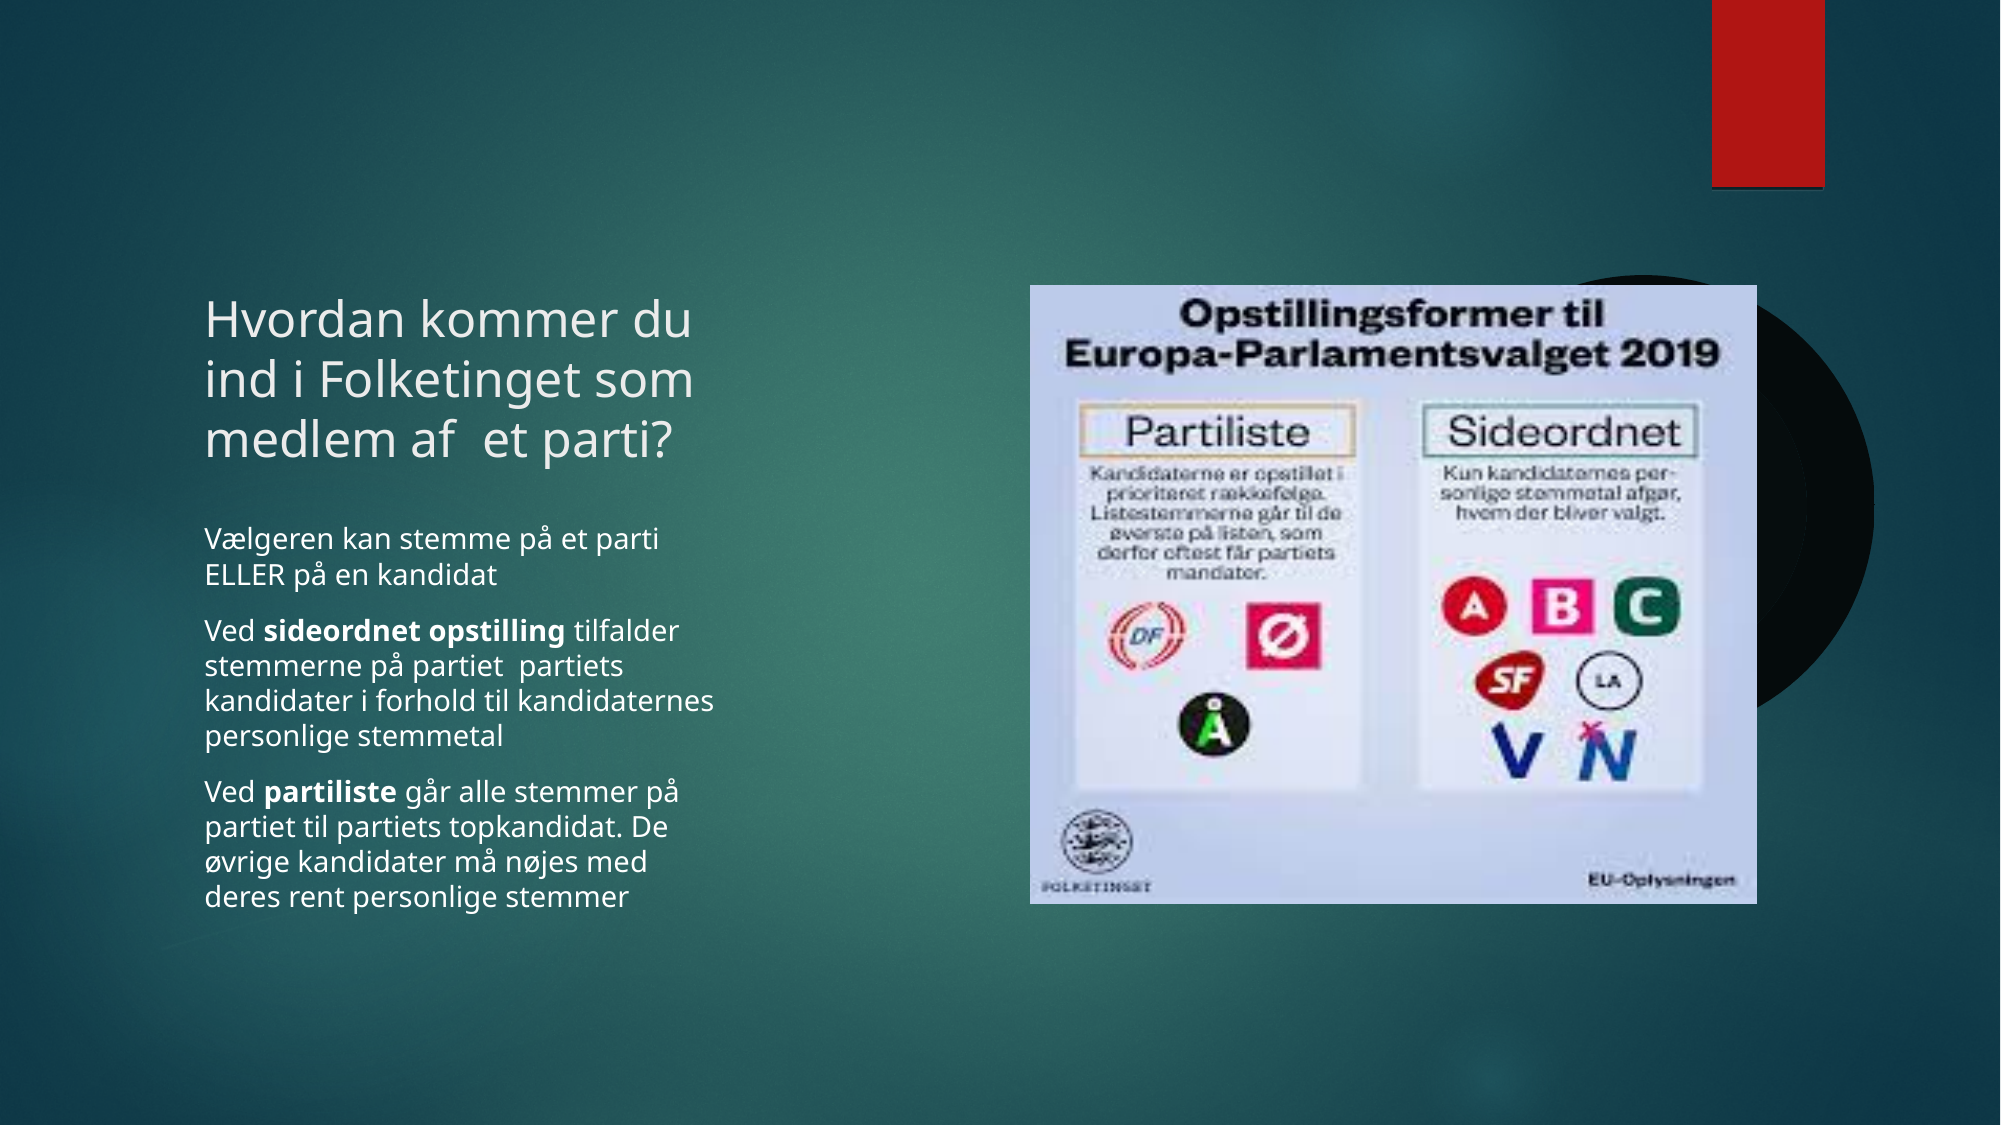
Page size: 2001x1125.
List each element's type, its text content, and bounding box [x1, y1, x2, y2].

list Vælgeren kan stemme på et parti ELLER på en kandidat Ved sideordnet opstilling tilfalder stemmerne på partiet partiets kandidater i forhold til kandidaternes personlige stemmetal Ved partiliste går alle stemmer på partiet til partiets topkandidat. De øvrige kandidater må nøjes med deres rent personlige stemmer [189, 513, 748, 989]
picture [1030, 285, 1757, 904]
title Hvordan kommer du ind i Folketinget som medlem af et parti? [189, 237, 748, 476]
